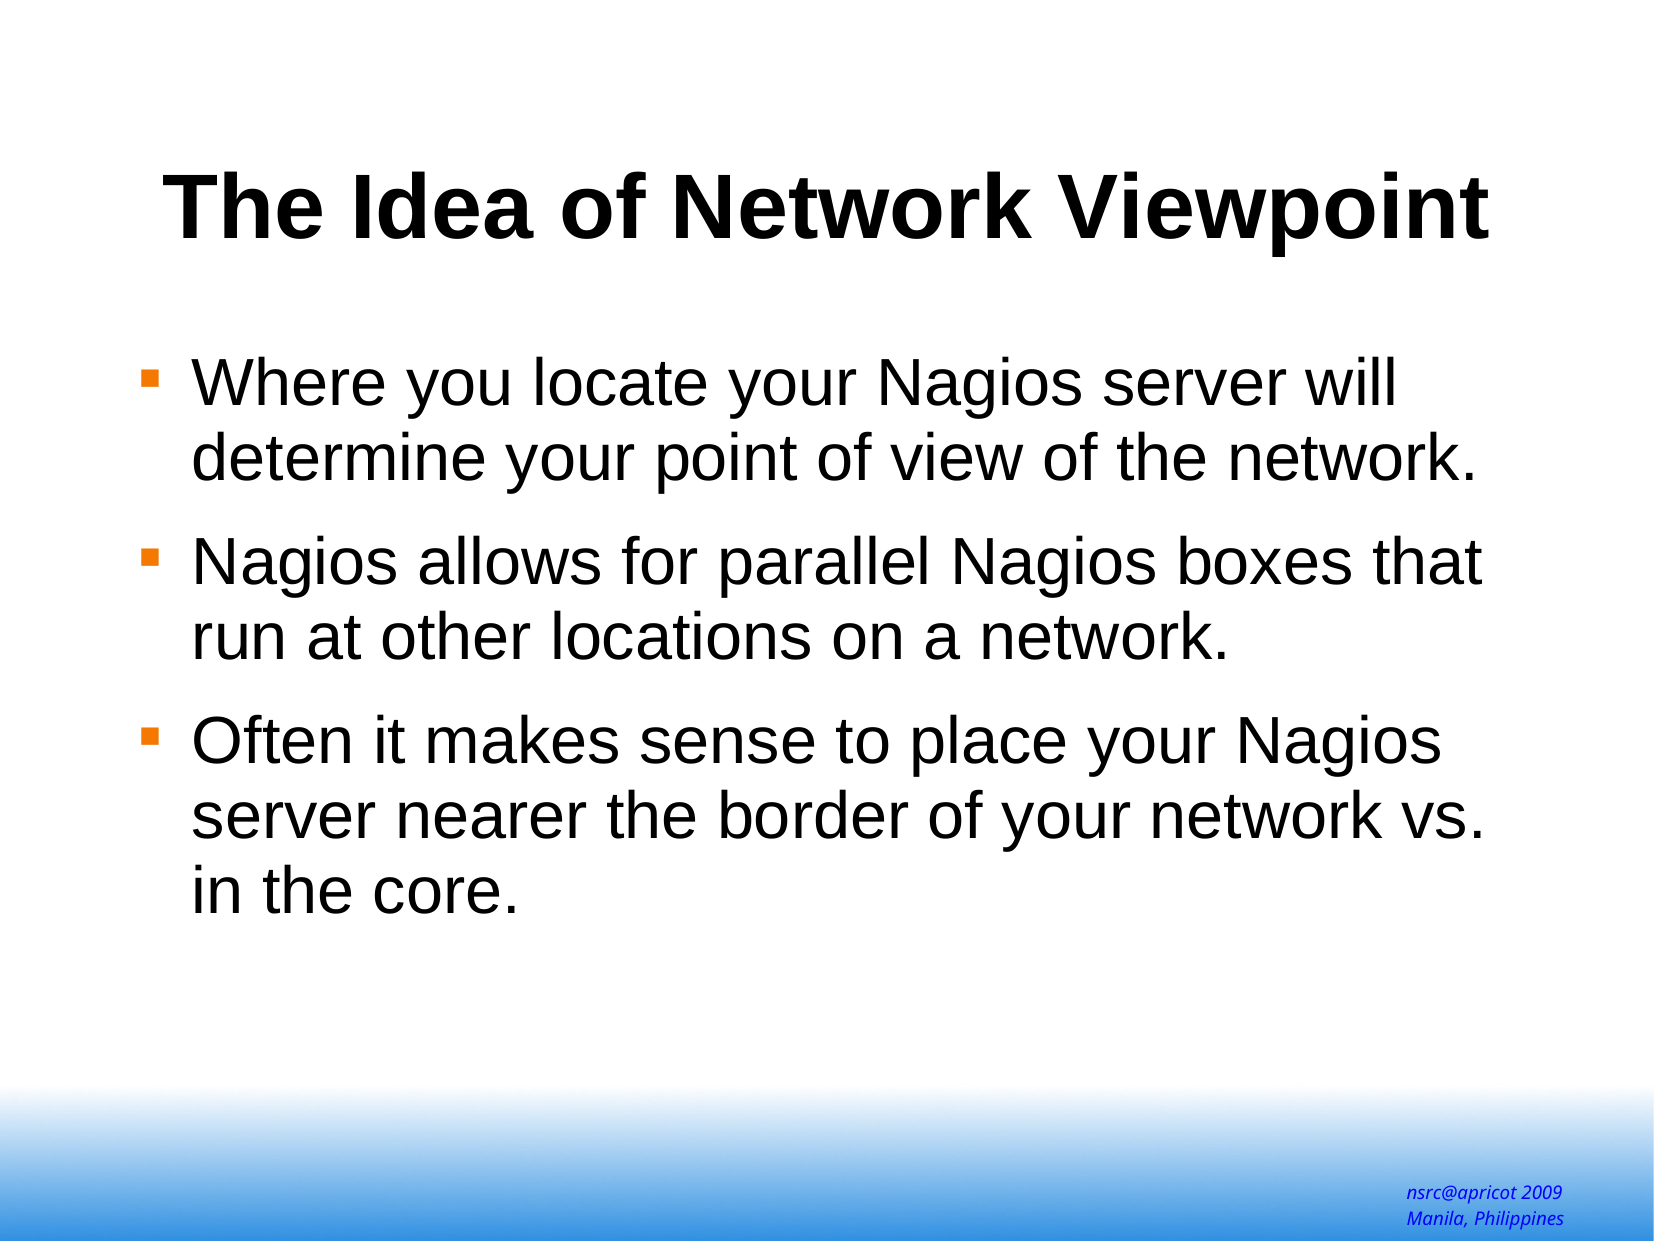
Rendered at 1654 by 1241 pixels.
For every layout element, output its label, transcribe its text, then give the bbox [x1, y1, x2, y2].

picture [0, 1083, 1654, 1241]
title The Idea of Network Viewpoint [121, 99, 1534, 313]
list Where you locate your Nagios server will determine your point of view of the network. Nagios allows for parallel Nagios boxes that run at other locations on a network. Often it makes sense to place your Nagios server nearer the border of your network vs. in the core. [121, 344, 1534, 1126]
